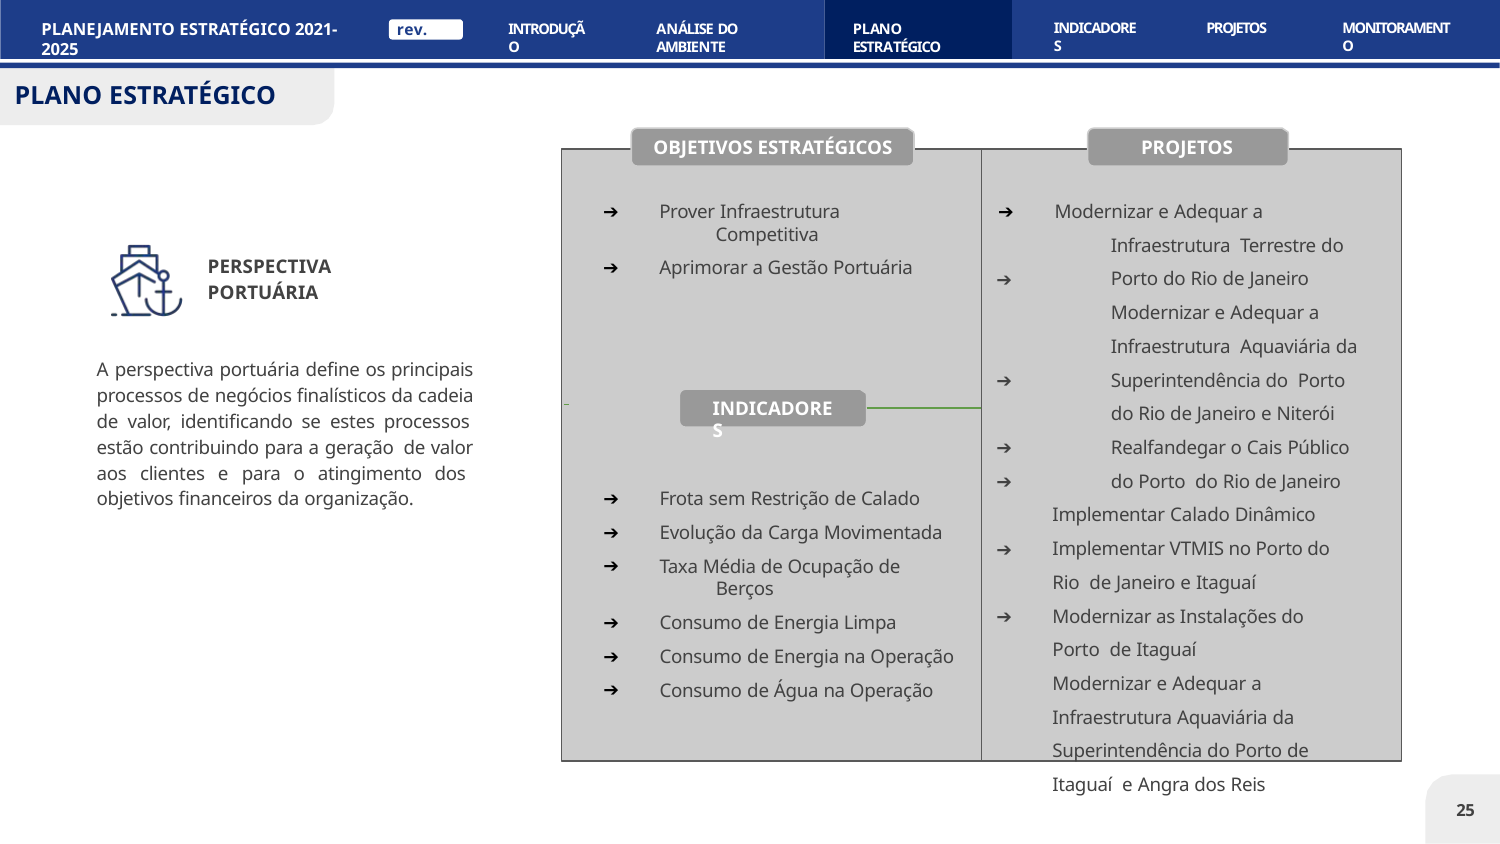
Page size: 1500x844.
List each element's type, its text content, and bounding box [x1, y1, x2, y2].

text_box PROJETOS [1204, 16, 1272, 39]
text_box PLANO ESTRATÉGICO [850, 17, 982, 40]
text_box PLANO ESTRATÉGICO [12, 77, 309, 110]
text_box Frota sem Restrição de Calado Evolução da Carga Movimentada Taxa Média de Ocupação de Berços Consumo de Energia Limpa Consumo de Energia na Operação Consumo de Água na Operação [599, 473, 958, 681]
text_box INTRODUÇÃO [506, 17, 589, 40]
text_box 21 [1450, 799, 1480, 823]
text_box PLANEJAMENTO ESTRATÉGICO 2021-2025 [39, 16, 374, 41]
text_box INDICADORES [710, 394, 836, 422]
text_box [561, 150, 981, 760]
text_box [0, 0, 1500, 59]
text_box Modernizar e Adequar a Infraestrutura Terrestre do Porto do Rio de Janeiro Modernizar e Adequar a Infraestrutura Aquaviária da Superintendência do Porto do Rio de Janeiro e Niterói Realfandegar o Cais Público do Porto do Rio de Janeiro Implementar Calado Dinâmico Implementar VTMIS no Porto do Rio de Janeiro e Itaguaí Modernizar as Instalações do Porto de Itaguaí Modernizar e Adequar a Infraestrutura Aquaviária da Superintendência do Porto de Itaguaí e Angra dos Reis [994, 186, 1372, 731]
text_box ANÁLISE DO AMBIENTE [654, 17, 796, 40]
text_box [0, 62, 1500, 126]
text_box [1425, 774, 1500, 844]
text_box INDICADORES [1051, 16, 1137, 39]
text_box [681, 390, 865, 426]
text_box MONITORAMENTO [1340, 16, 1453, 39]
text_box A perspectiva portuária deﬁne os principais processos de negócios ﬁnalísticos da cadeia de valor, identiﬁcando se estes processos estão contribuindo para a geração de valor aos clientes e para o atingimento dos objetivos ﬁnanceiros da organização. [94, 352, 480, 512]
text_box [982, 150, 1401, 760]
text_box [633, 129, 913, 165]
picture [102, 236, 191, 325]
text_box PERSPECTIVA PORTUÁRIA [205, 249, 363, 303]
text_box PROJETOS [1138, 133, 1238, 161]
text_box Prover Infraestrutura Competitiva Aprimorar a Gestão Portuária [598, 186, 936, 259]
text_box rev. 2022 [394, 17, 457, 41]
text_box [1089, 129, 1287, 165]
text_box OBJETIVOS ESTRATÉGICOS [651, 133, 894, 161]
